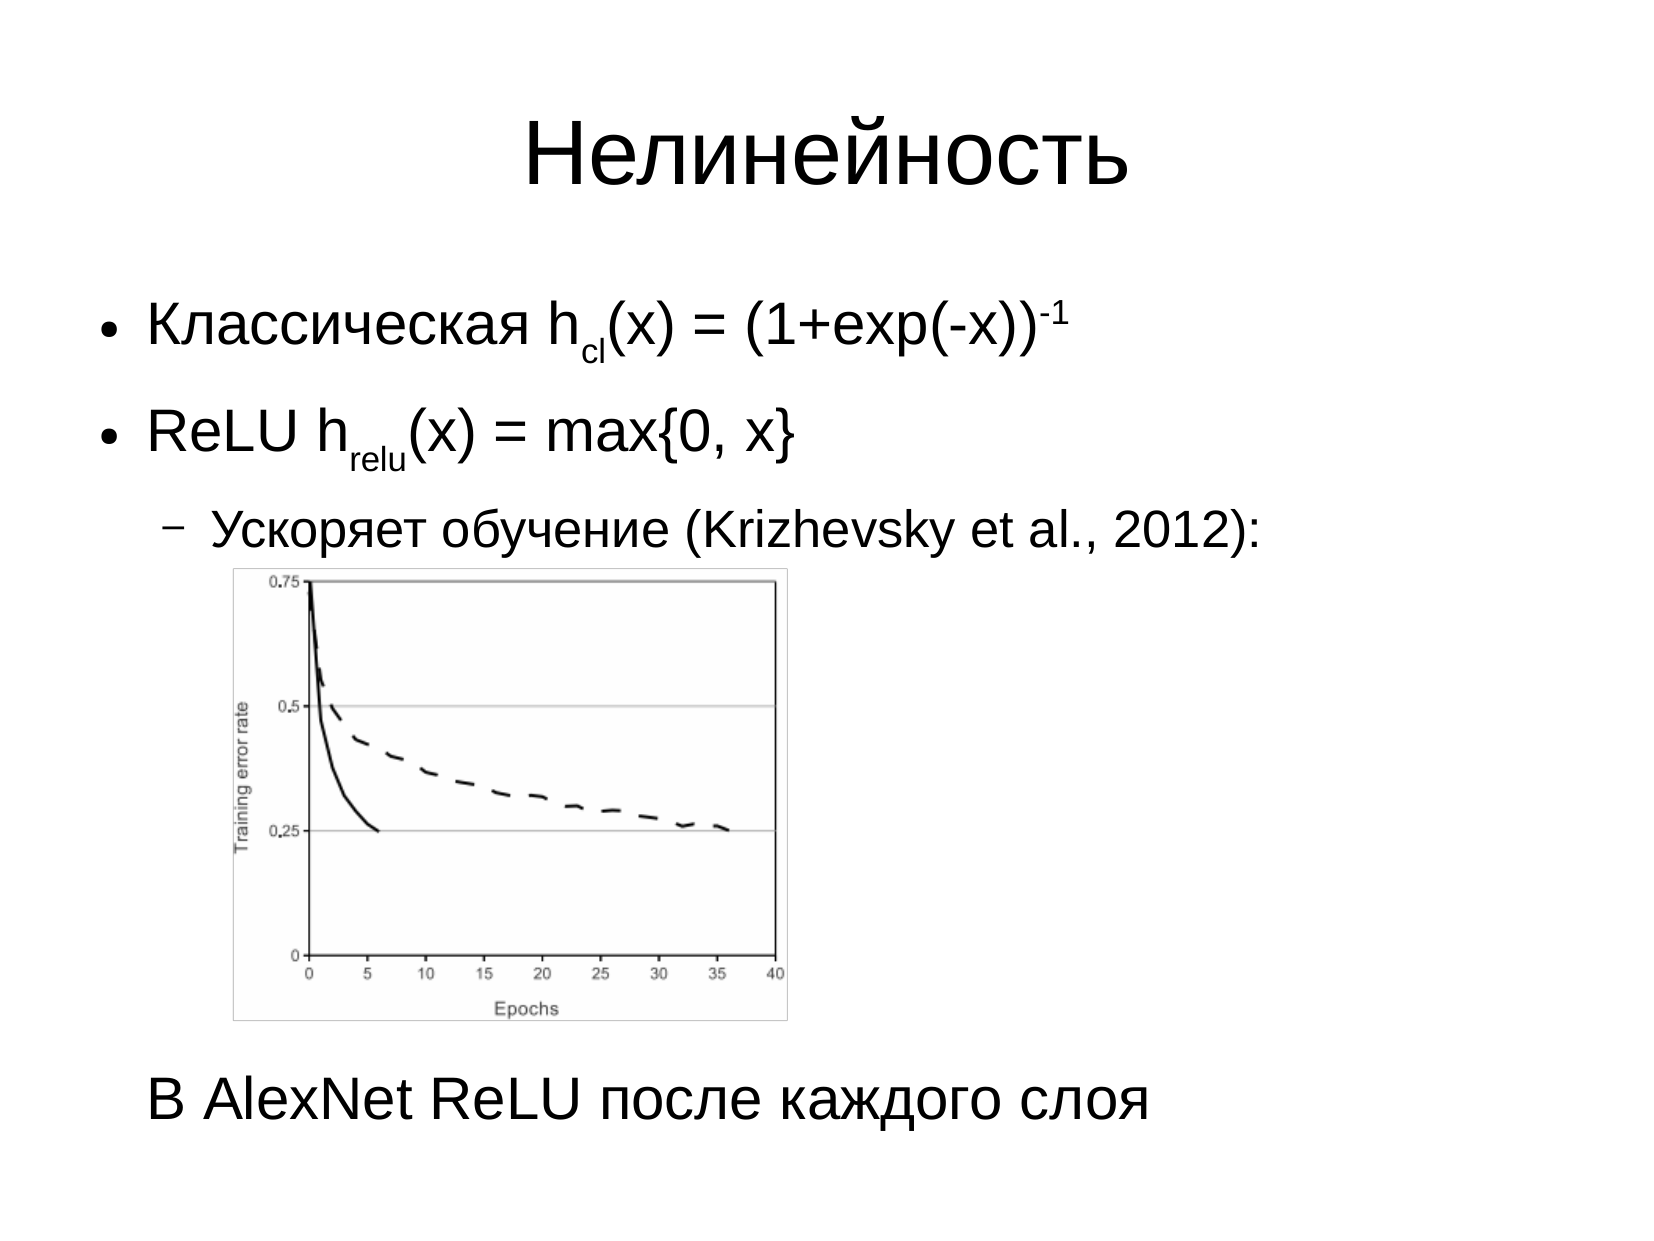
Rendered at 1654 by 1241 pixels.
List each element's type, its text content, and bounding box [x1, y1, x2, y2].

list Классическая hcl(x) = (1+exp(-x))-1 ReLU hrelu(x) = max{0, x} Ускоряет обучение (Krizhevsky et al., 2012): В AlexNet ReLU после каждого слоя [82, 290, 1571, 1141]
picture [210, 544, 811, 1032]
title Нелинейность [82, 49, 1571, 257]
